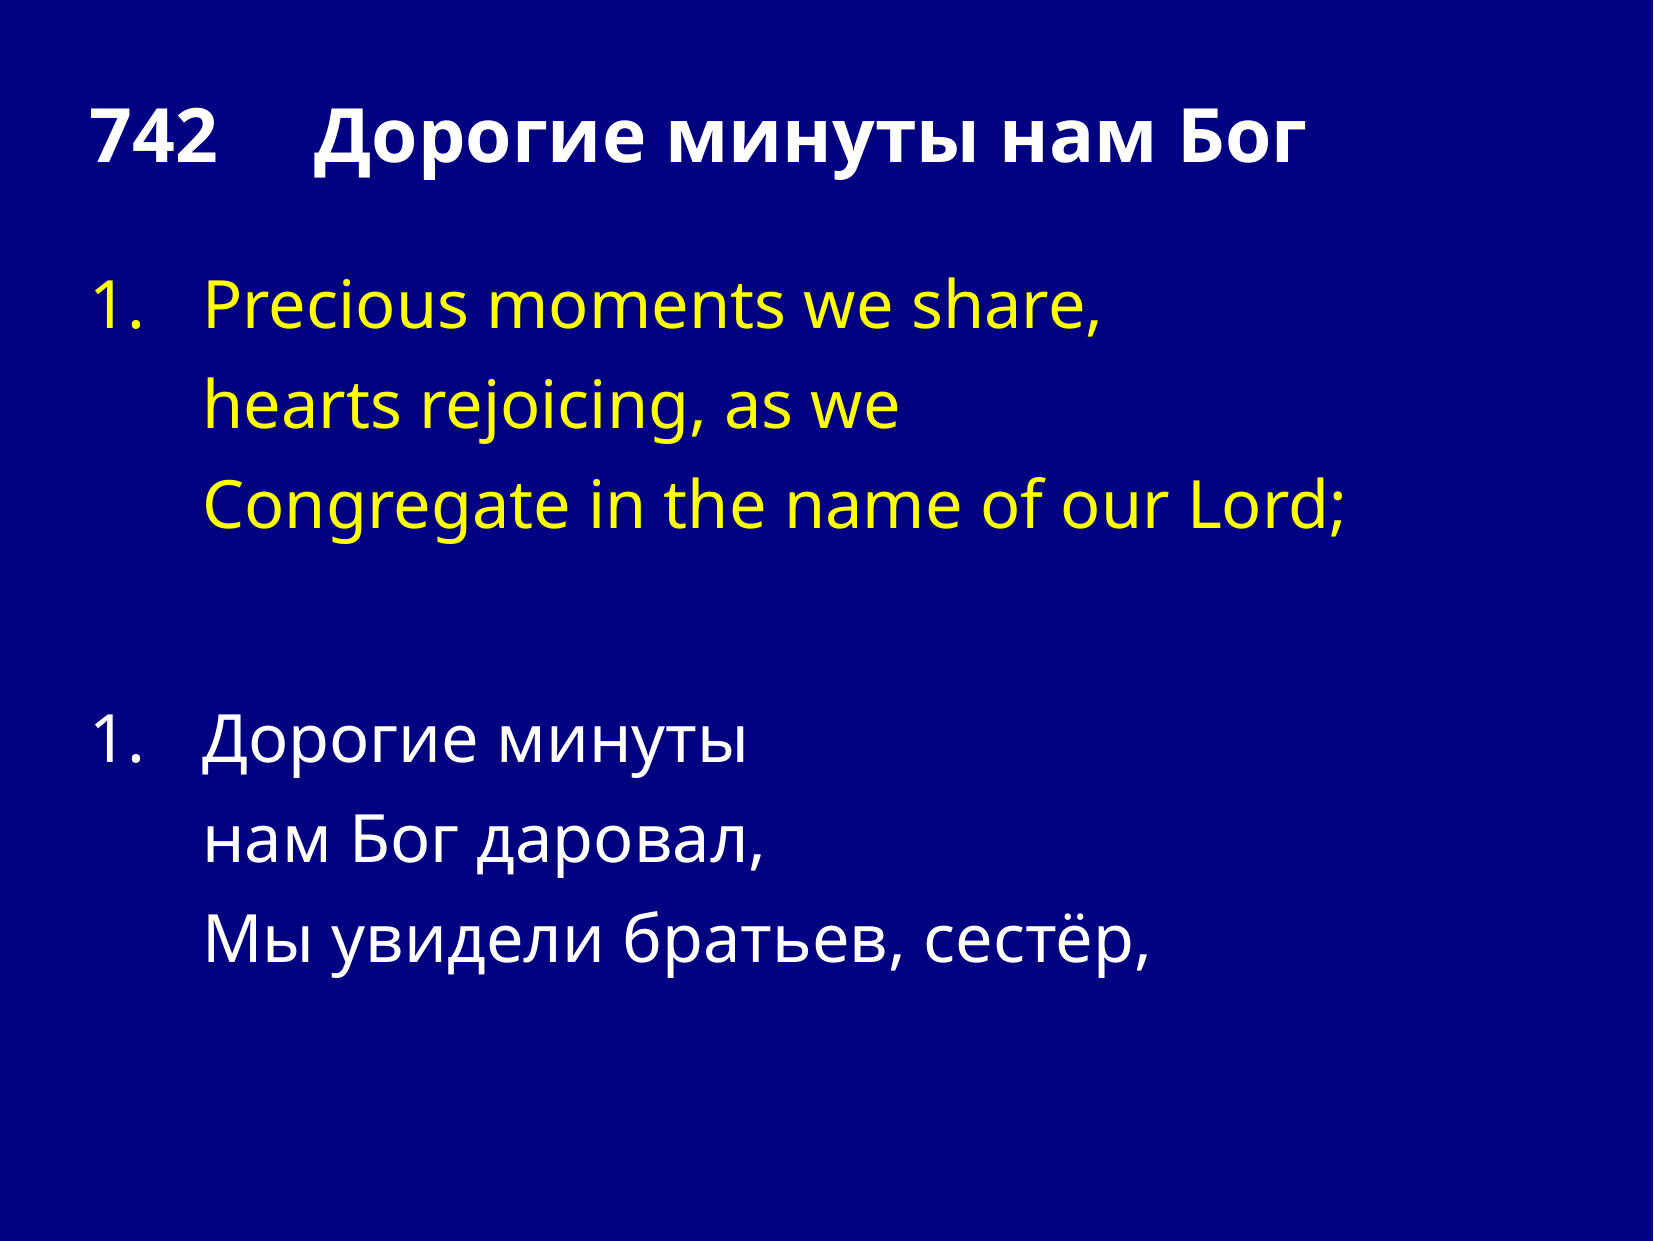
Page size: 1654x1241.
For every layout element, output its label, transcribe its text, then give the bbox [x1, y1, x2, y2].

text_box 742 Дорогие минуты нам Бог [75, 75, 1576, 188]
text_box 1. Дорогие минуты нам Бог даровал, Мы увидели братьев, сестёр, [75, 675, 1576, 1163]
text_box 1. Precious moments we share, hearts rejoicing, as we Congregate in the name of our Lord; [75, 188, 1576, 638]
